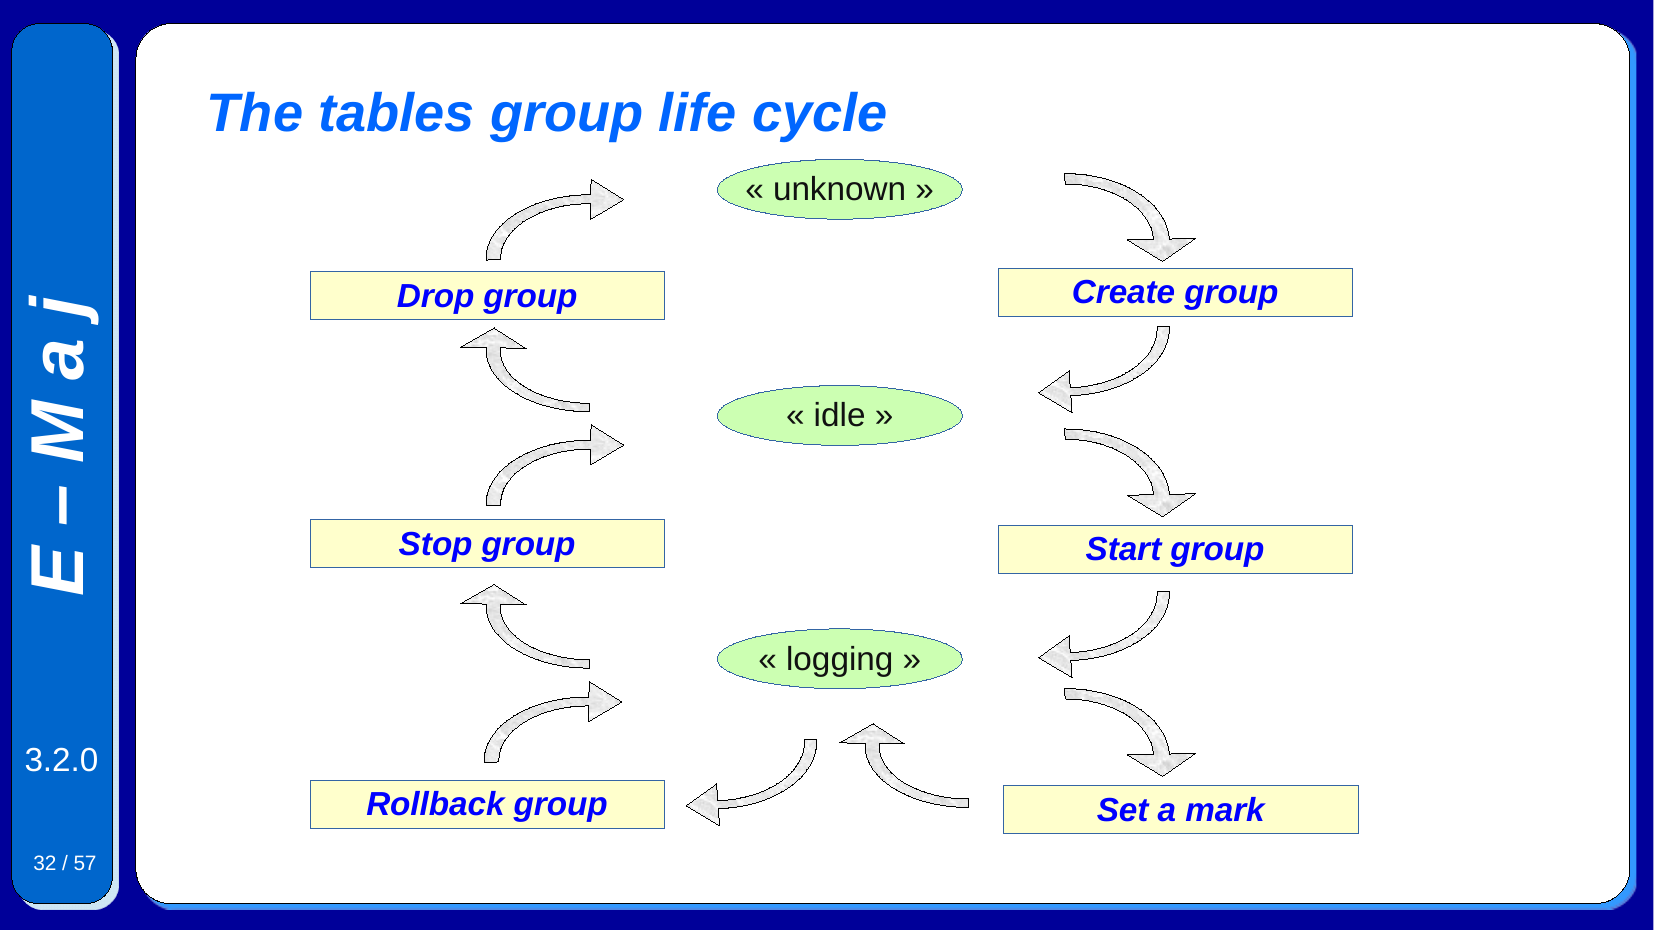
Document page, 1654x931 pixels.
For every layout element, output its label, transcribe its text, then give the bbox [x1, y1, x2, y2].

text_box Set a mark [1003, 785, 1359, 834]
text_box « logging » [717, 628, 963, 689]
text_box [486, 424, 624, 506]
text_box [1038, 326, 1170, 413]
text_box Drop group [310, 271, 665, 320]
text_box Start group [998, 525, 1353, 574]
text_box [1064, 428, 1196, 517]
text_box [484, 681, 622, 763]
text_box Stop group [310, 519, 665, 568]
text_box [1064, 173, 1196, 262]
text_box [686, 739, 817, 826]
text_box [1064, 688, 1196, 777]
text_box « unknown » [717, 159, 963, 220]
text_box Rollback group [310, 780, 665, 829]
title The tables group life cycle [206, 34, 1593, 191]
text_box « idle » [717, 385, 963, 446]
text_box [839, 723, 969, 808]
text_box [460, 584, 590, 669]
text_box [486, 179, 624, 261]
text_box [1038, 591, 1170, 678]
text_box [460, 327, 590, 412]
text_box Create group [998, 268, 1353, 317]
